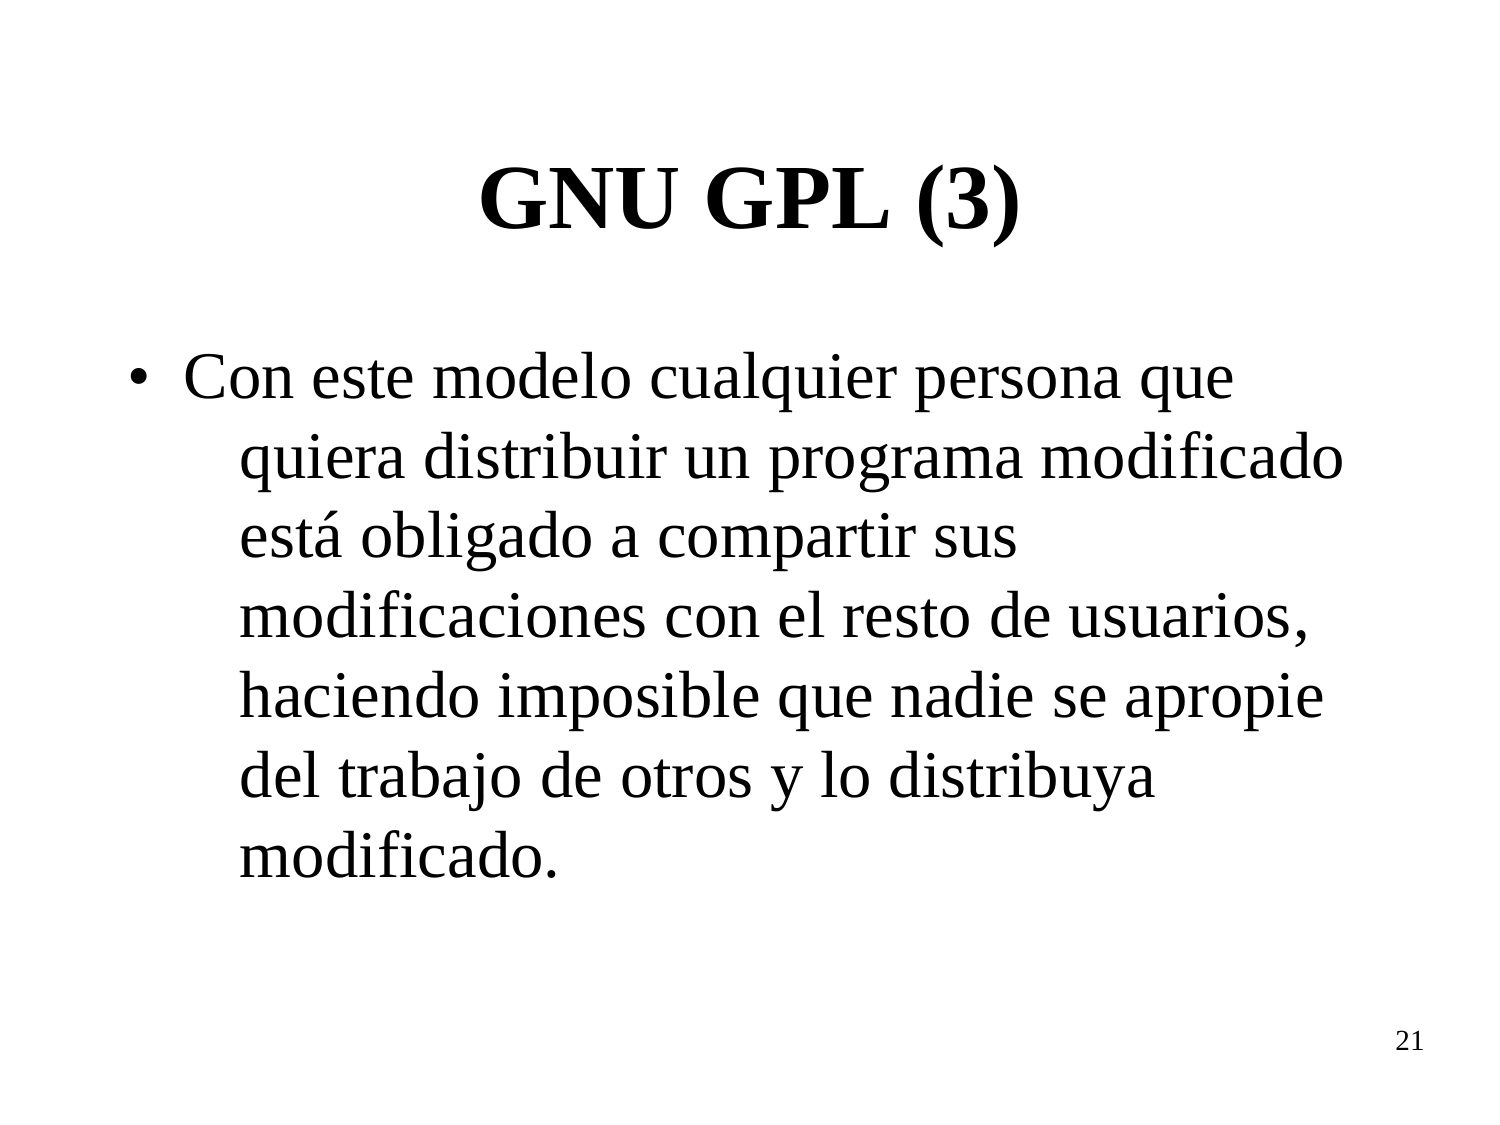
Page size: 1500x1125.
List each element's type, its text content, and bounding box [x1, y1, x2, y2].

list Con este modelo cualquier persona que quiera distribuir un programa modificado está obligado a compartir sus modificaciones con el resto de usuarios, haciendo imposible que nadie se apropie del trabajo de otros y lo distribuya modificado. [112, 324, 1388, 1000]
title GNU GPL (3) [112, 99, 1388, 288]
